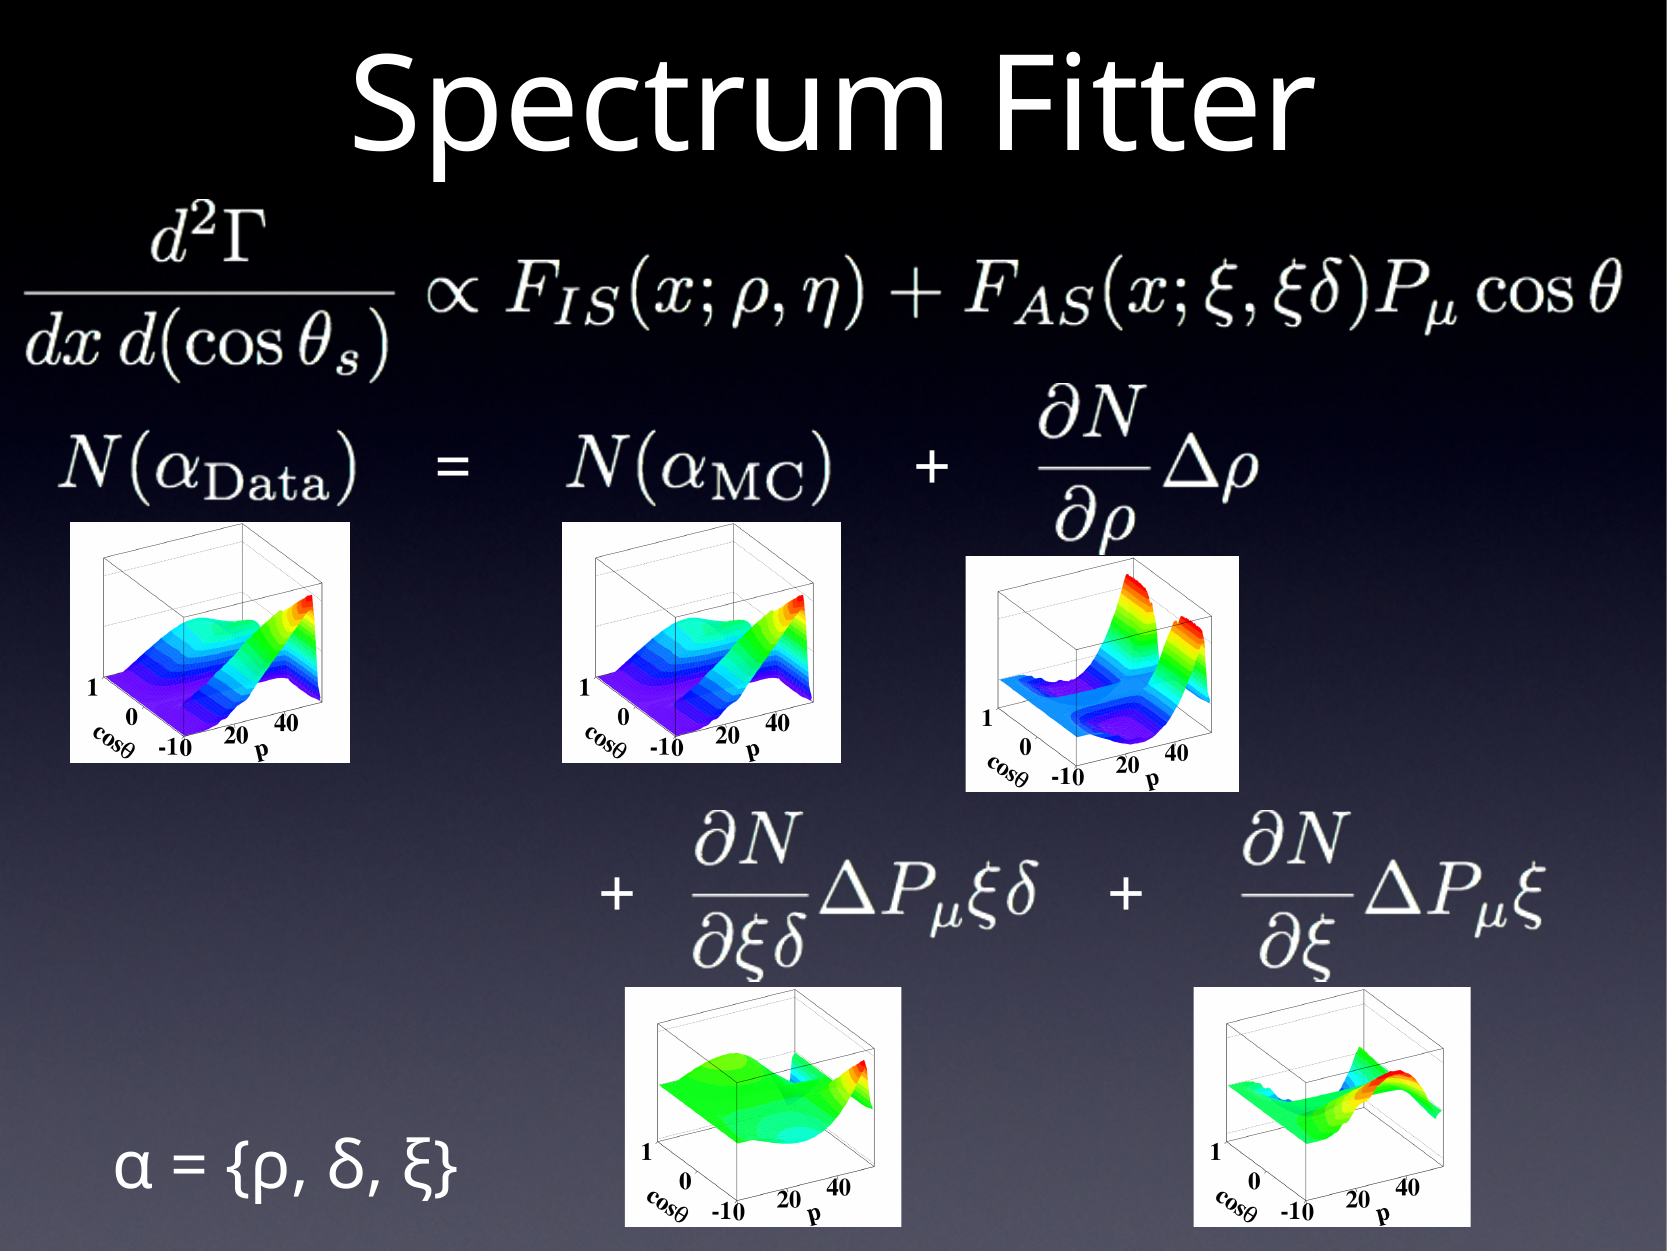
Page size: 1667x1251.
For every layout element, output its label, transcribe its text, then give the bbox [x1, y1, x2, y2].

text_box + [1099, 852, 1154, 940]
text_box + [905, 425, 960, 513]
picture [0, 0, 1667, 1251]
text_box + [591, 852, 645, 940]
title Spectrum Fitter [162, 0, 1505, 199]
text_box α = {ρ, δ, ξ} [46, 1076, 526, 1251]
text_box = [426, 425, 481, 513]
